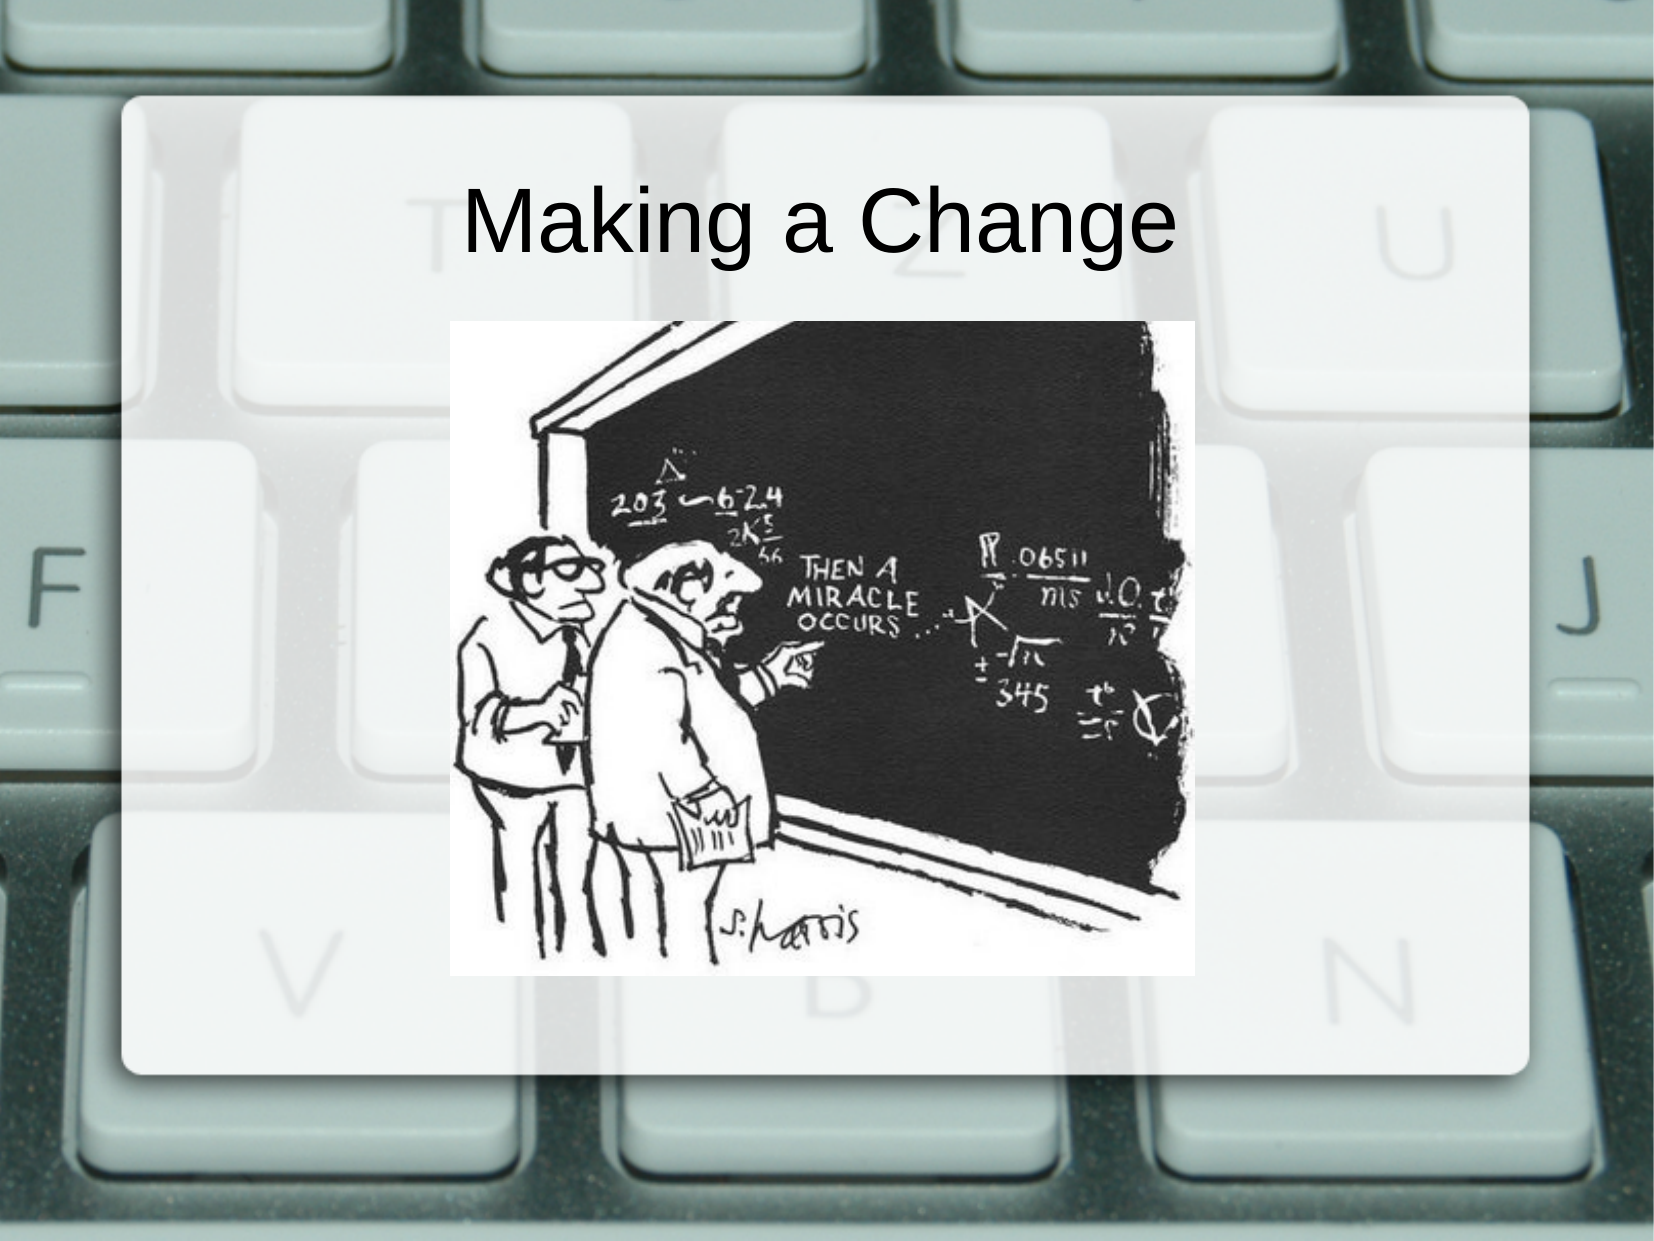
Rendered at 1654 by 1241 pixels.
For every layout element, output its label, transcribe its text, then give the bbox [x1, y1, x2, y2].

picture [0, 0, 1654, 1241]
title Making a Change [135, 117, 1506, 325]
